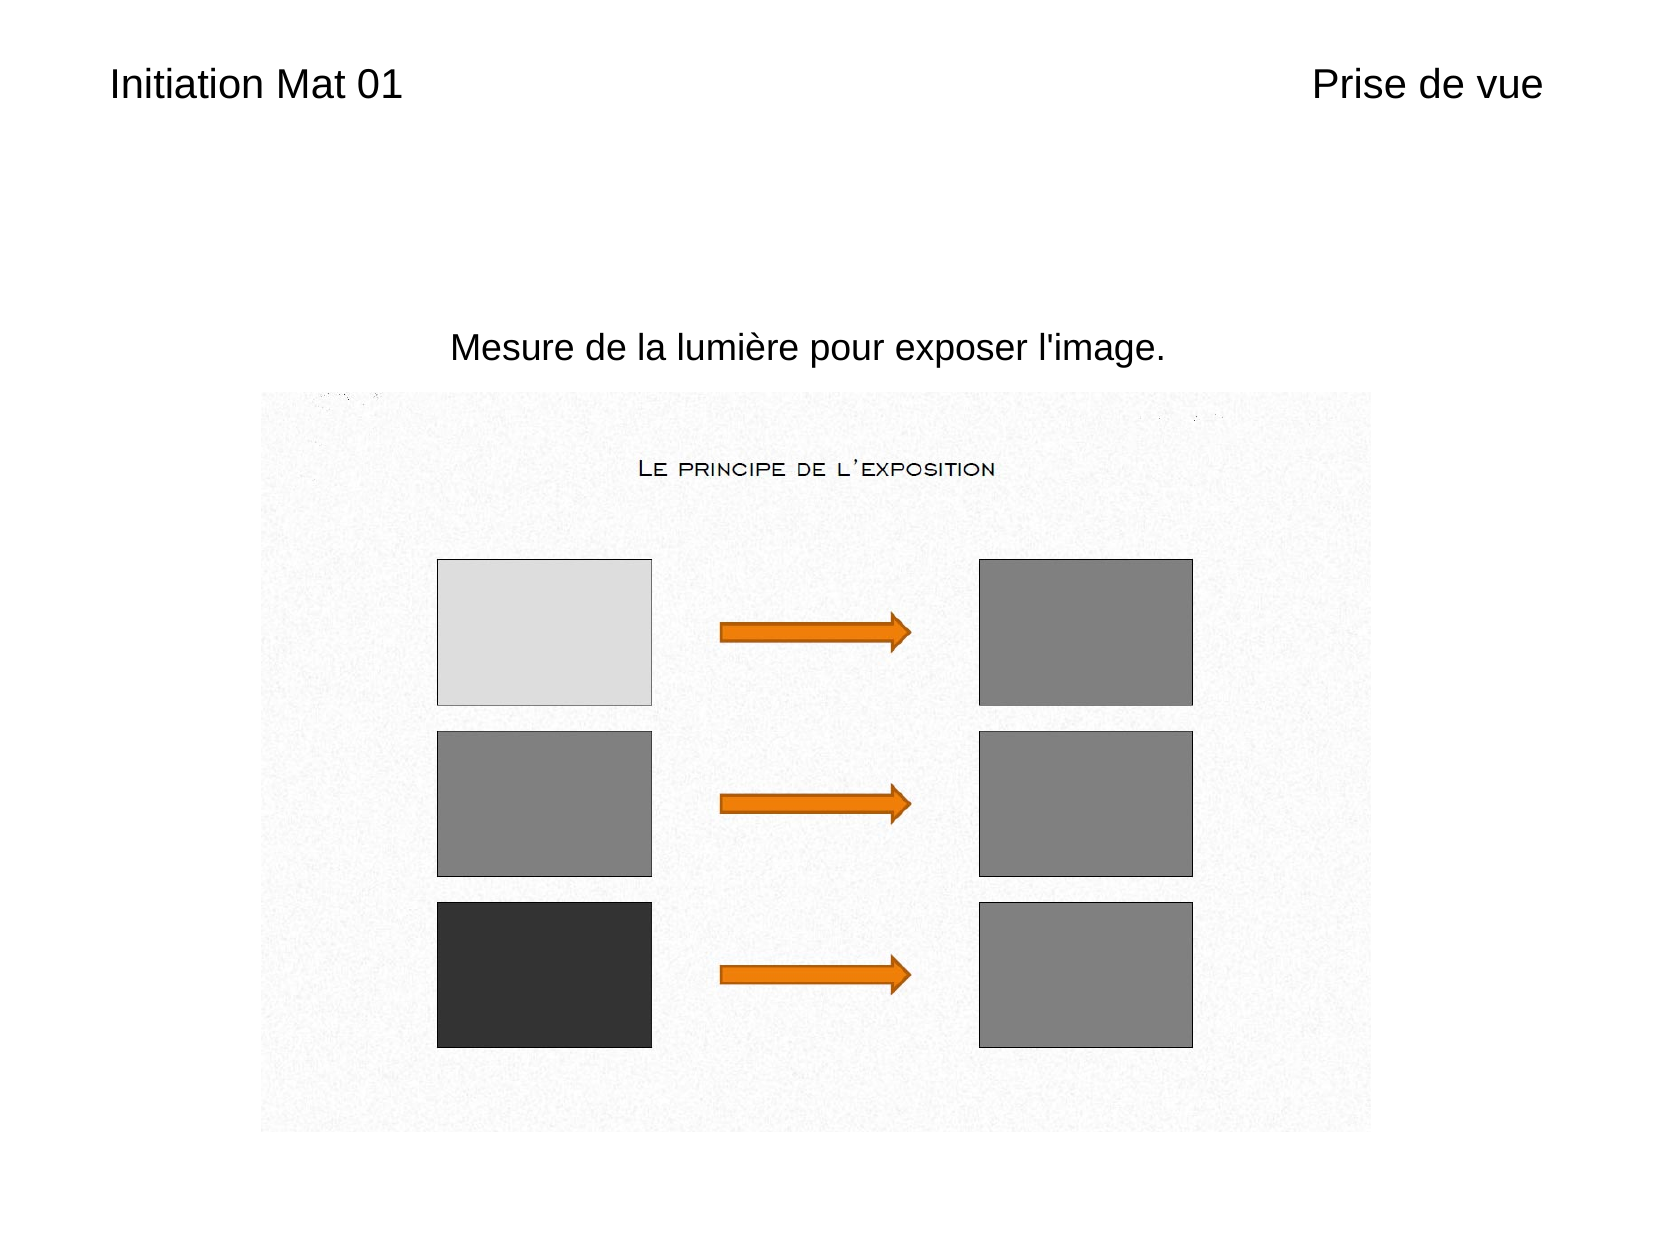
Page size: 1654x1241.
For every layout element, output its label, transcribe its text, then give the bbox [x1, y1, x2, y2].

text_box Mesure de la lumière pour exposer l'image. [435, 318, 1182, 376]
title Initiation Mat 01 Prise de vue [82, 49, 1571, 119]
picture [261, 392, 1371, 1132]
